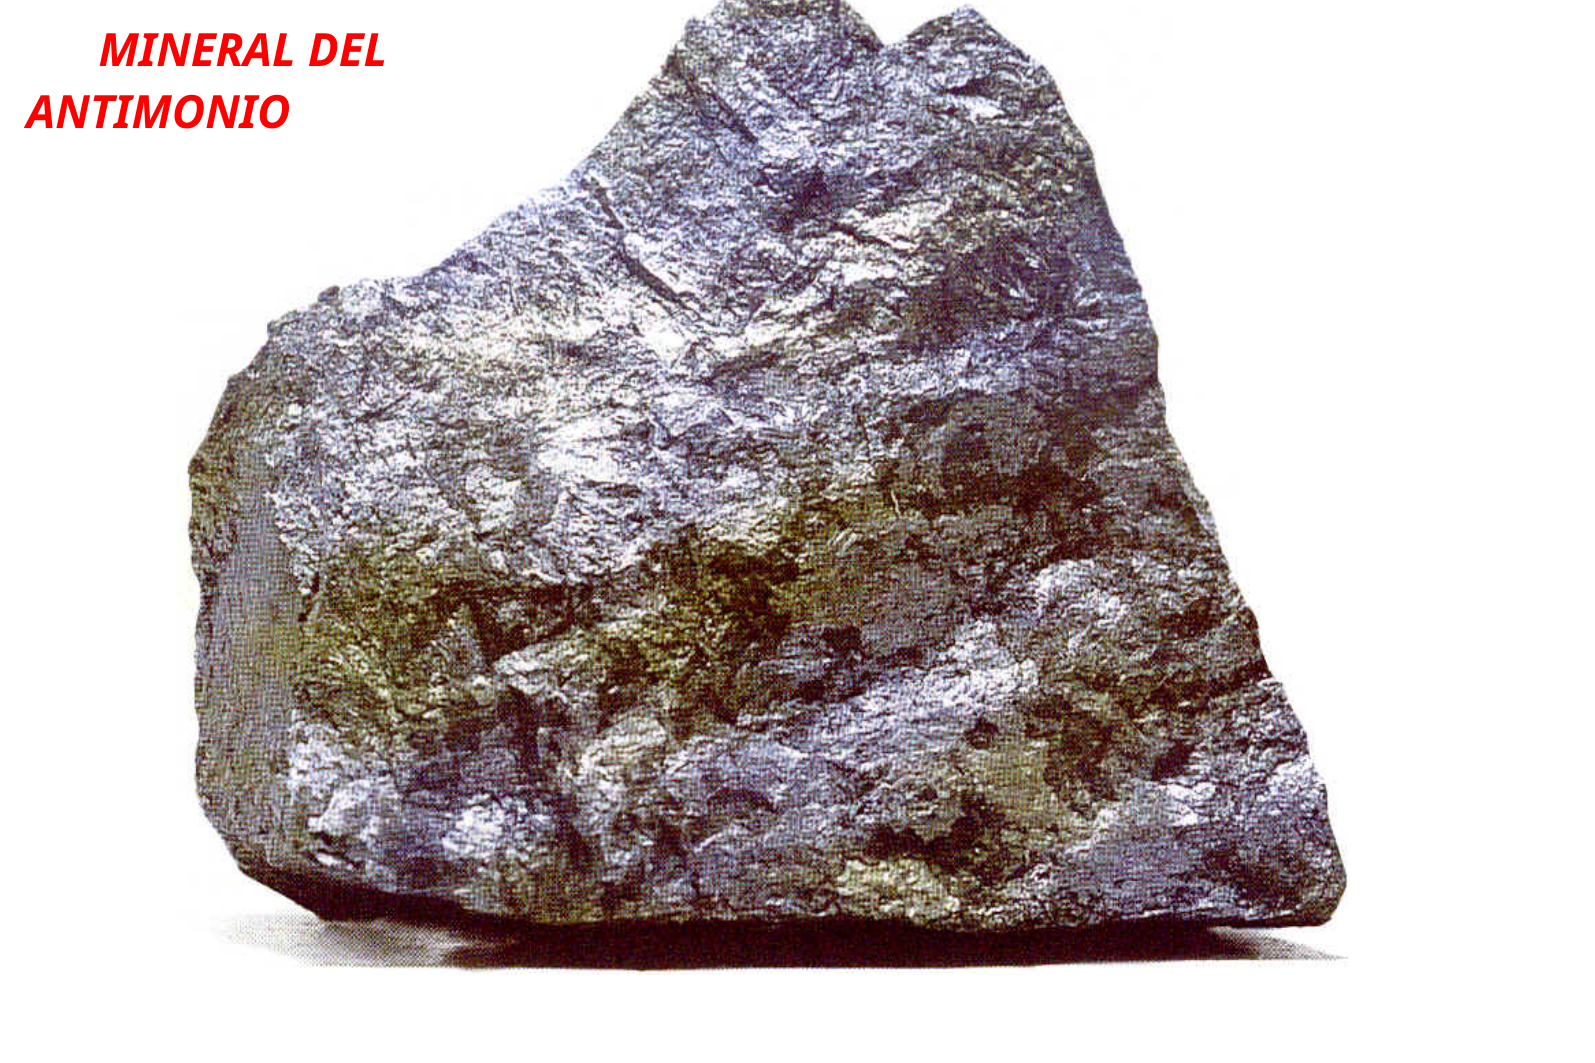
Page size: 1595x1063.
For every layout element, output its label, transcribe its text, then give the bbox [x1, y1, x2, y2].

picture [177, 0, 1359, 975]
text_box MINERAL DEL ANTIMONIO [0, 9, 975, 153]
